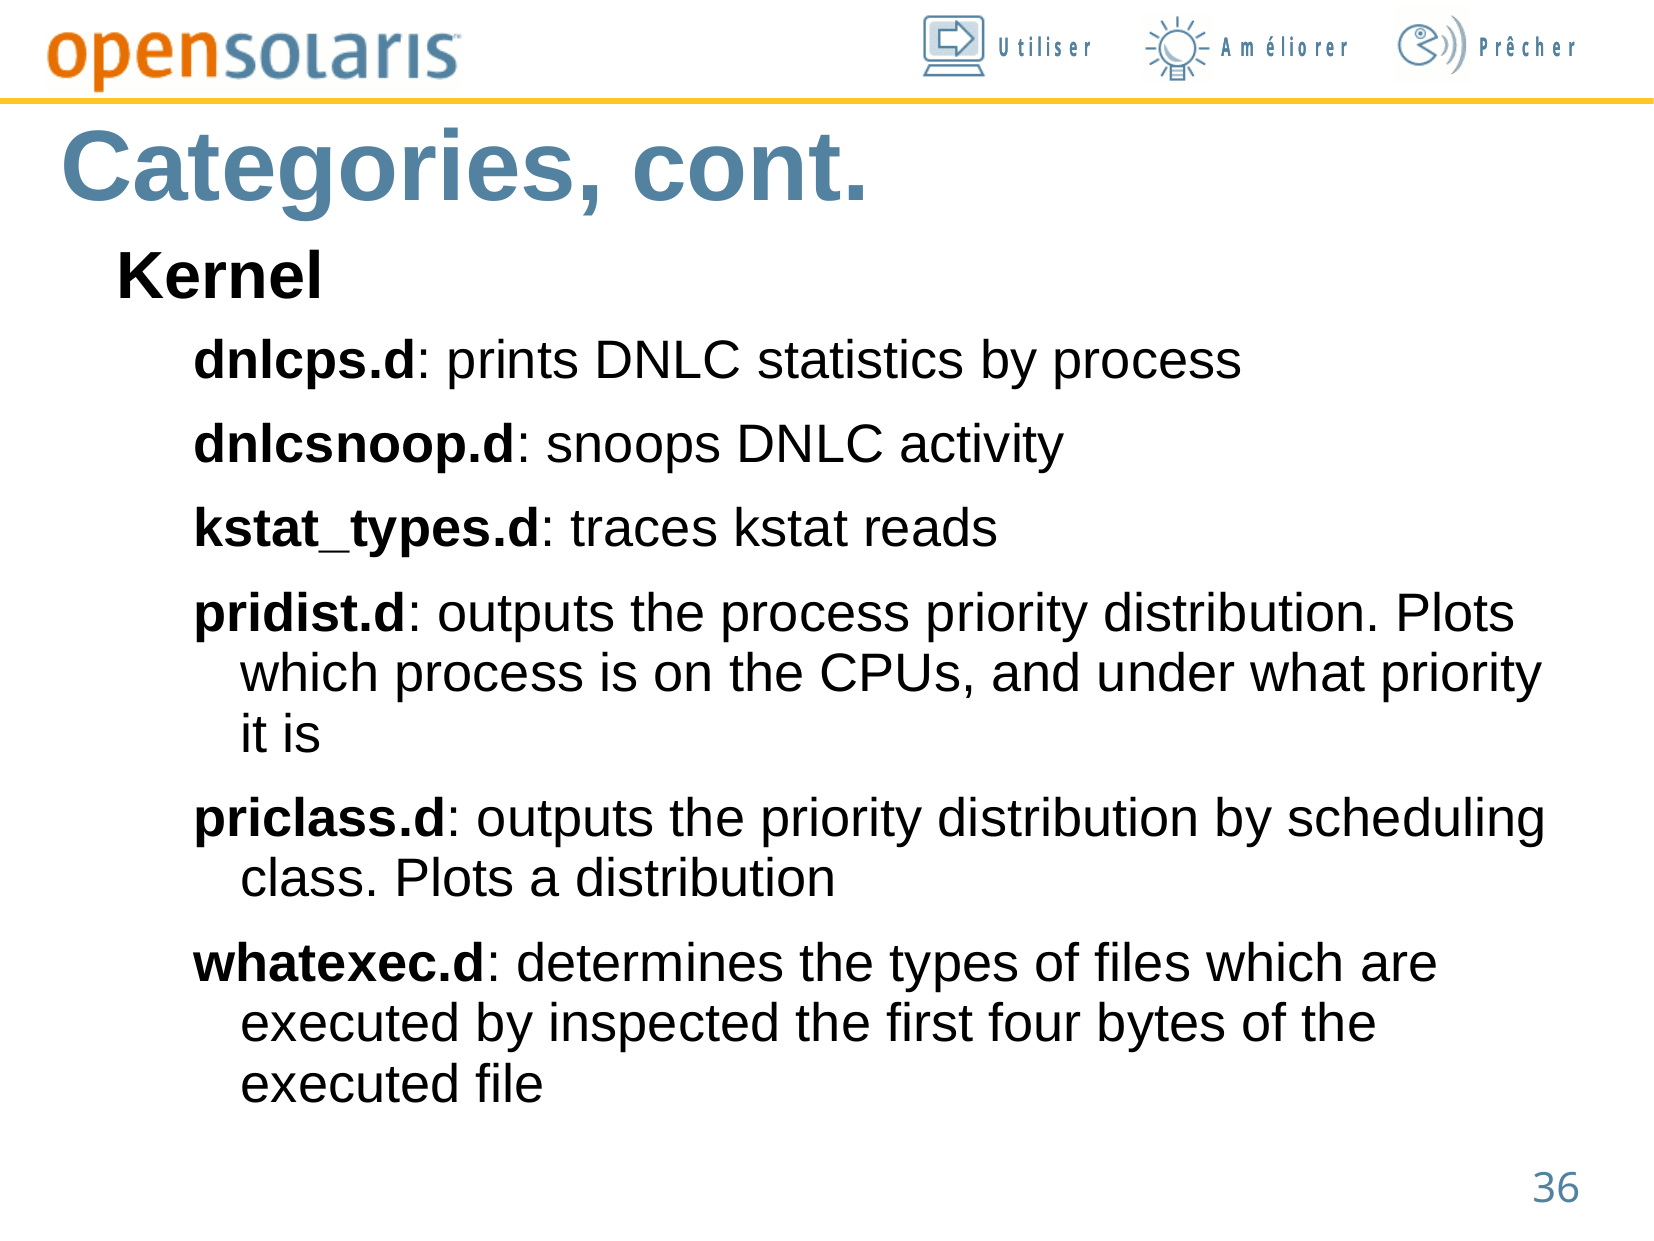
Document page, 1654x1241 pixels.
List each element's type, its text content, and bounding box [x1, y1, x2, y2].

title Categories, cont. [60, 109, 1534, 222]
list Kernel dnlcps.d: prints DNLC statistics by process dnlcsnoop.d: snoops DNLC activity kstat_types.d: traces kstat reads pridist.d: outputs the process priority distribution. Plots which process is on the CPUs, and under what priority it is priclass.d: outputs the priority distribution by scheduling class. Plots a distribution whatexec.d: determines the types of files which are executed by inspected the first four bytes of the executed file [98, 237, 1556, 1211]
picture [46, 31, 462, 94]
